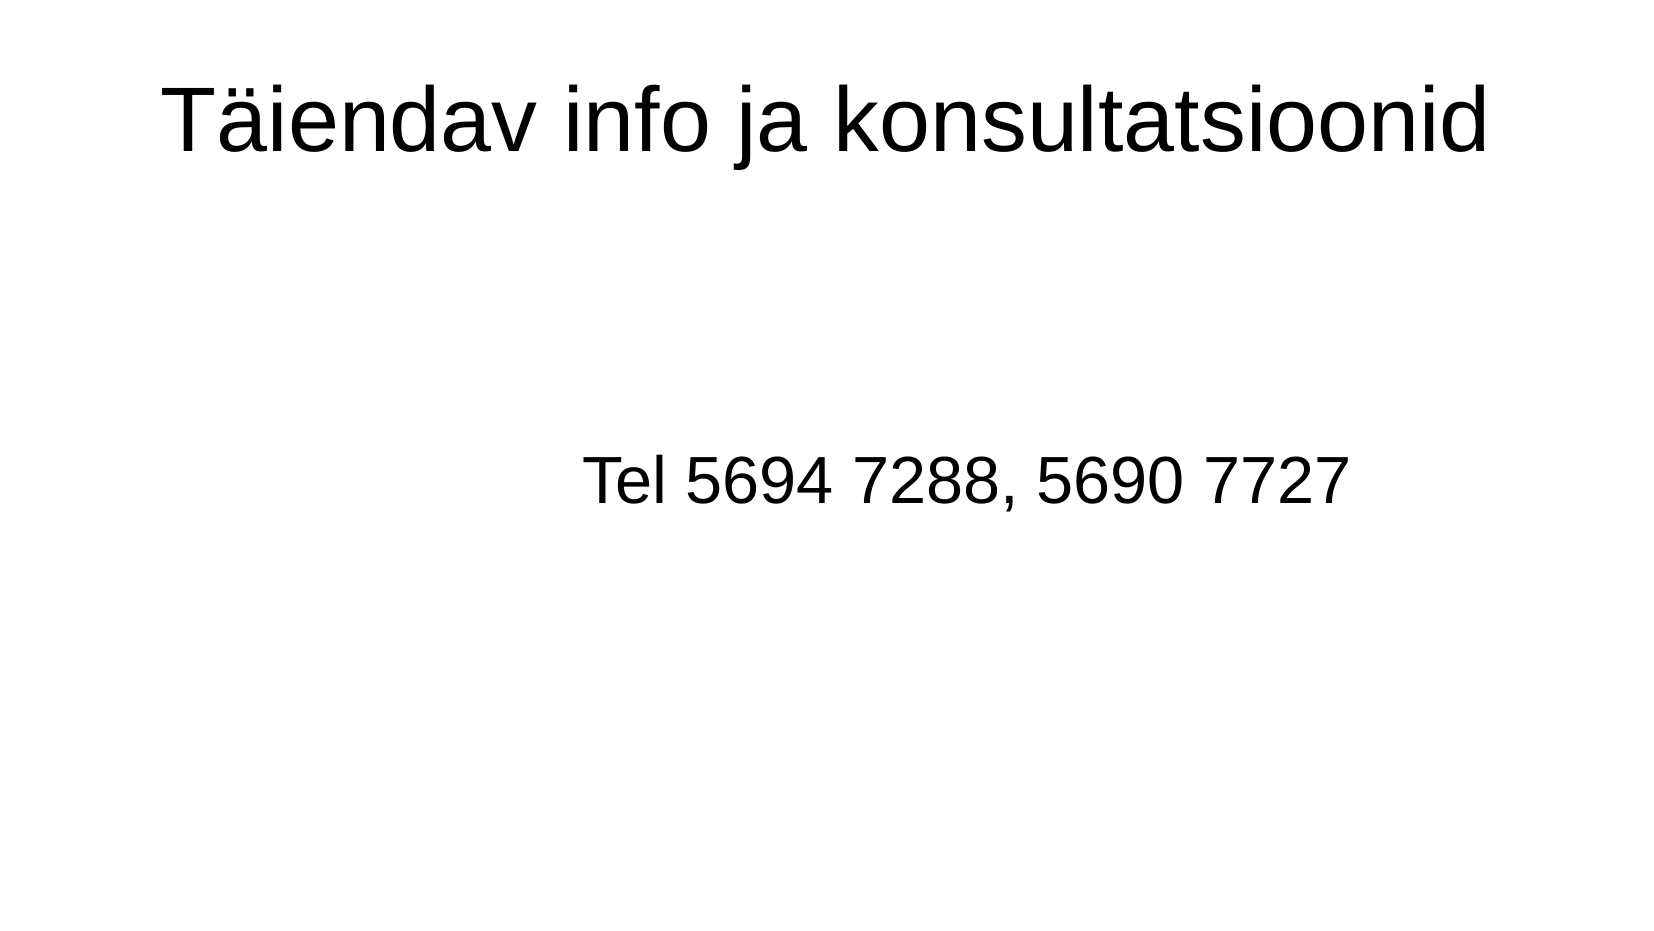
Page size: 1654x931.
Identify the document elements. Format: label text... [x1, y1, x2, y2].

title Täiendav info ja konsultatsioonid [82, 37, 1571, 193]
list Tel 5694 7288, 5690 7727 [82, 217, 1571, 758]
